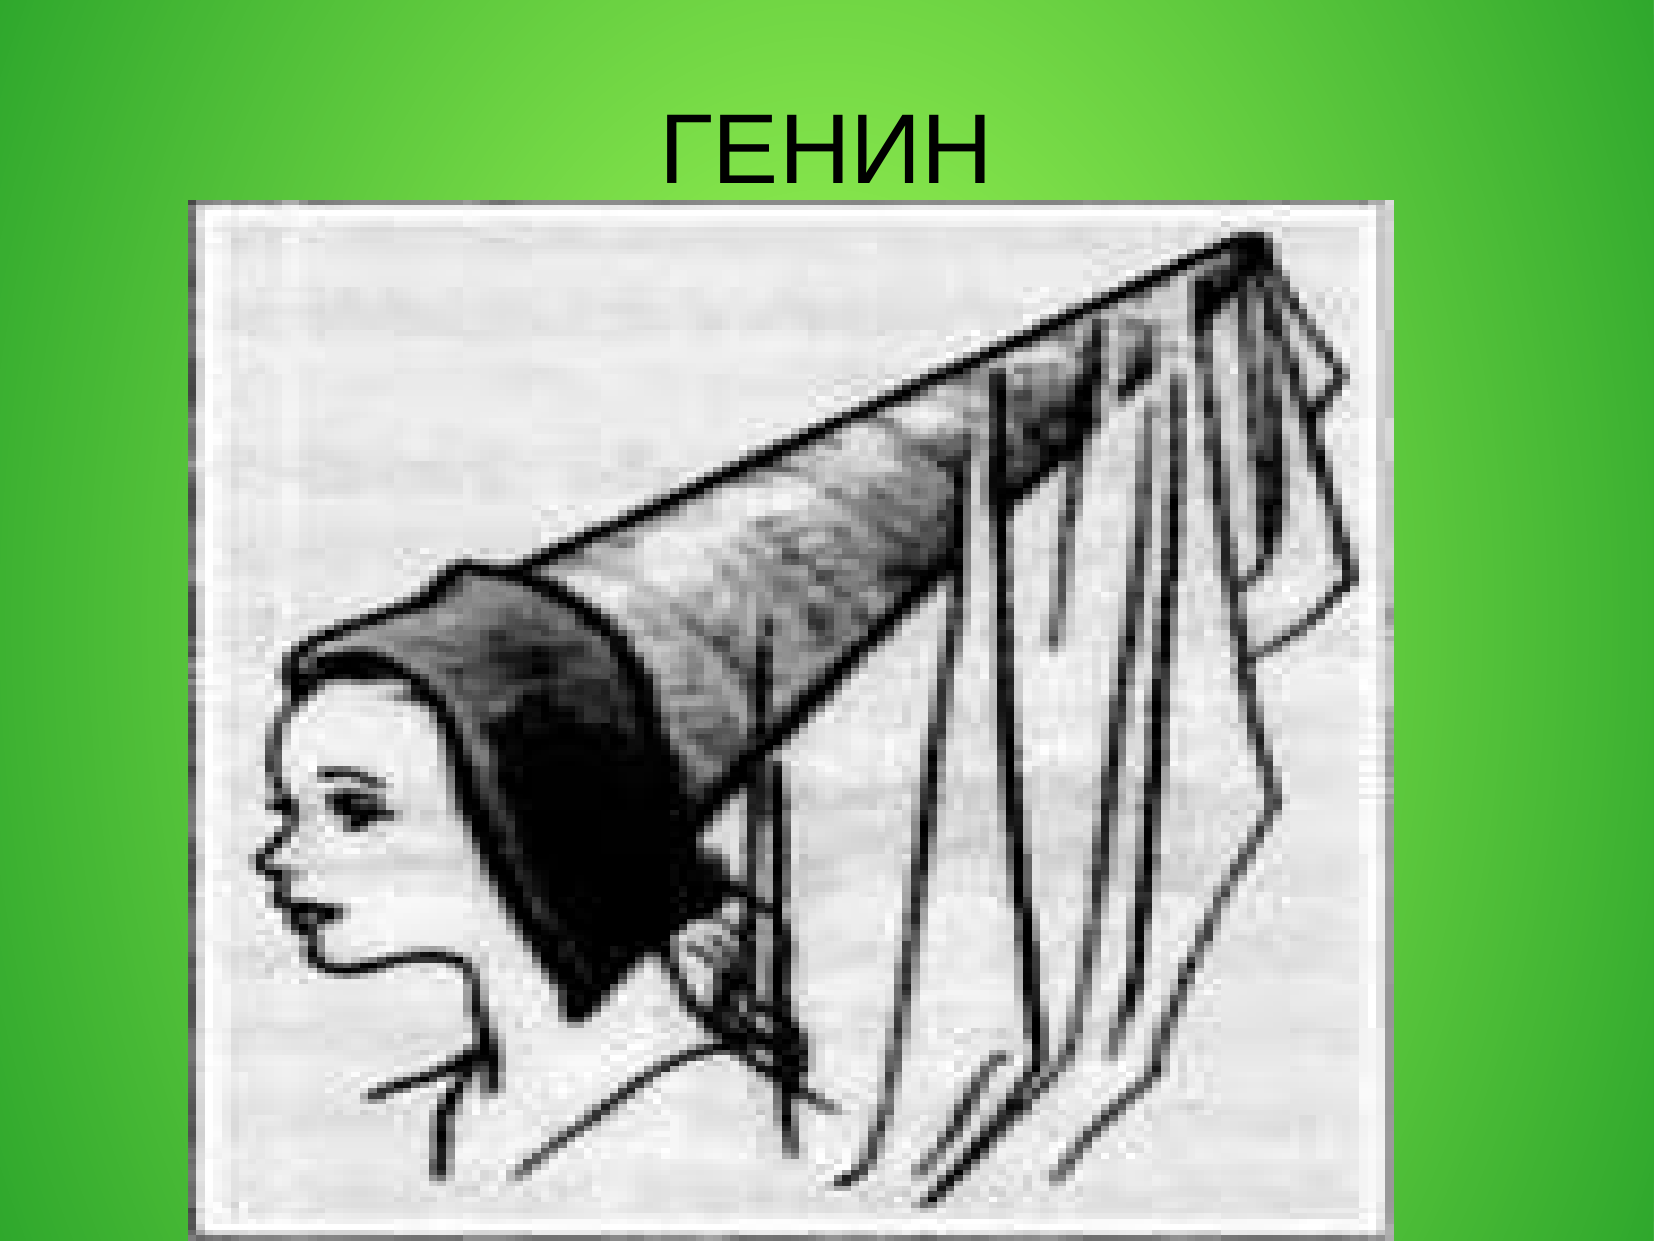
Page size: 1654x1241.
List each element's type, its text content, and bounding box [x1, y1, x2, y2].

title ГЕНИН [82, 47, 1571, 252]
picture [188, 200, 1394, 1241]
